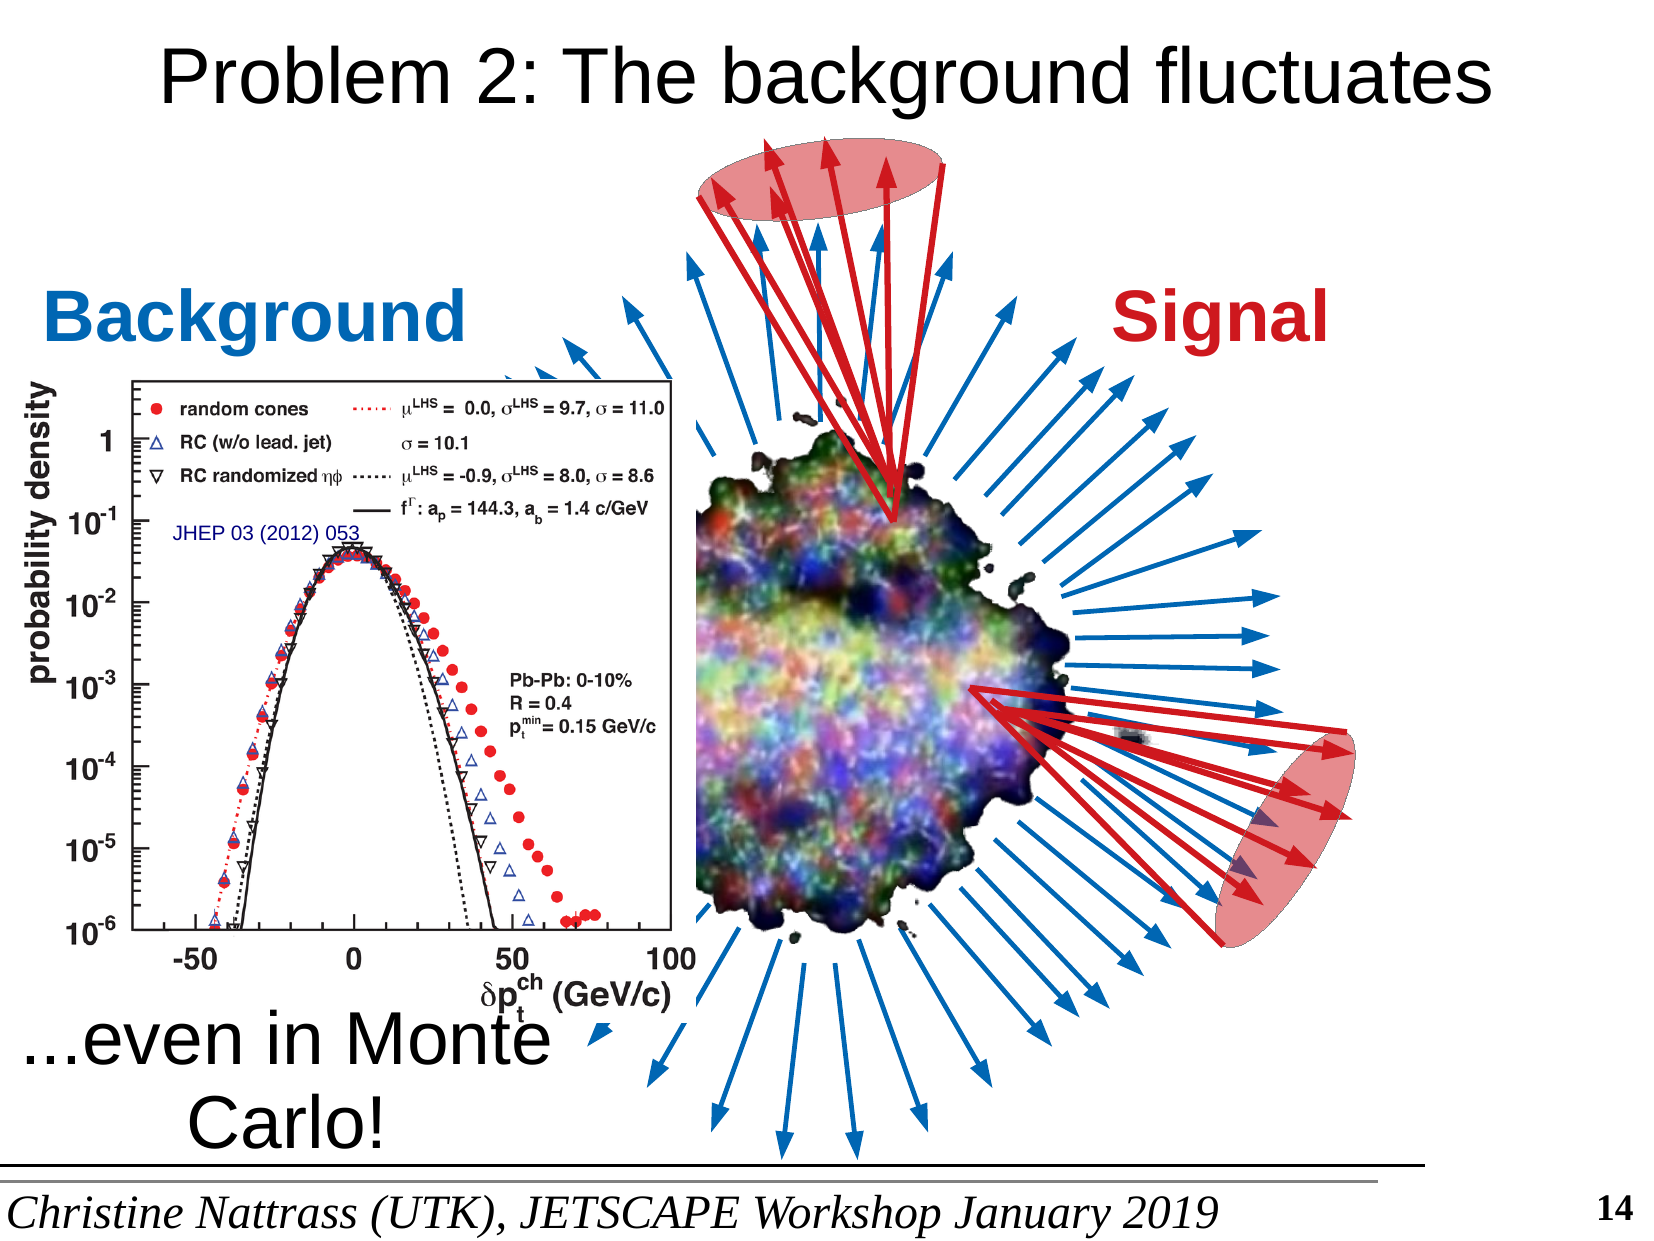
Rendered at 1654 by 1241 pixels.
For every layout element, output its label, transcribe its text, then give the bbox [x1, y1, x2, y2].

picture [1011, 724, 1203, 919]
text_box [1215, 732, 1356, 948]
title Problem 2: The background fluctuates [6, 0, 1649, 180]
picture [981, 693, 1203, 731]
picture [1023, 719, 1203, 809]
text_box [698, 138, 943, 222]
picture [892, 374, 910, 466]
picture [878, 374, 885, 408]
picture [1063, 749, 1203, 854]
picture [1059, 720, 1203, 761]
picture [831, 374, 865, 432]
text_box Background [28, 267, 528, 379]
text_box Signal [1096, 267, 1597, 446]
title ...even in Monte Carlo! [0, 977, 655, 1185]
picture [23, 374, 1203, 1023]
text_box JHEP 03 (2012) 053 [157, 513, 375, 552]
picture [810, 374, 893, 509]
picture [854, 374, 886, 461]
